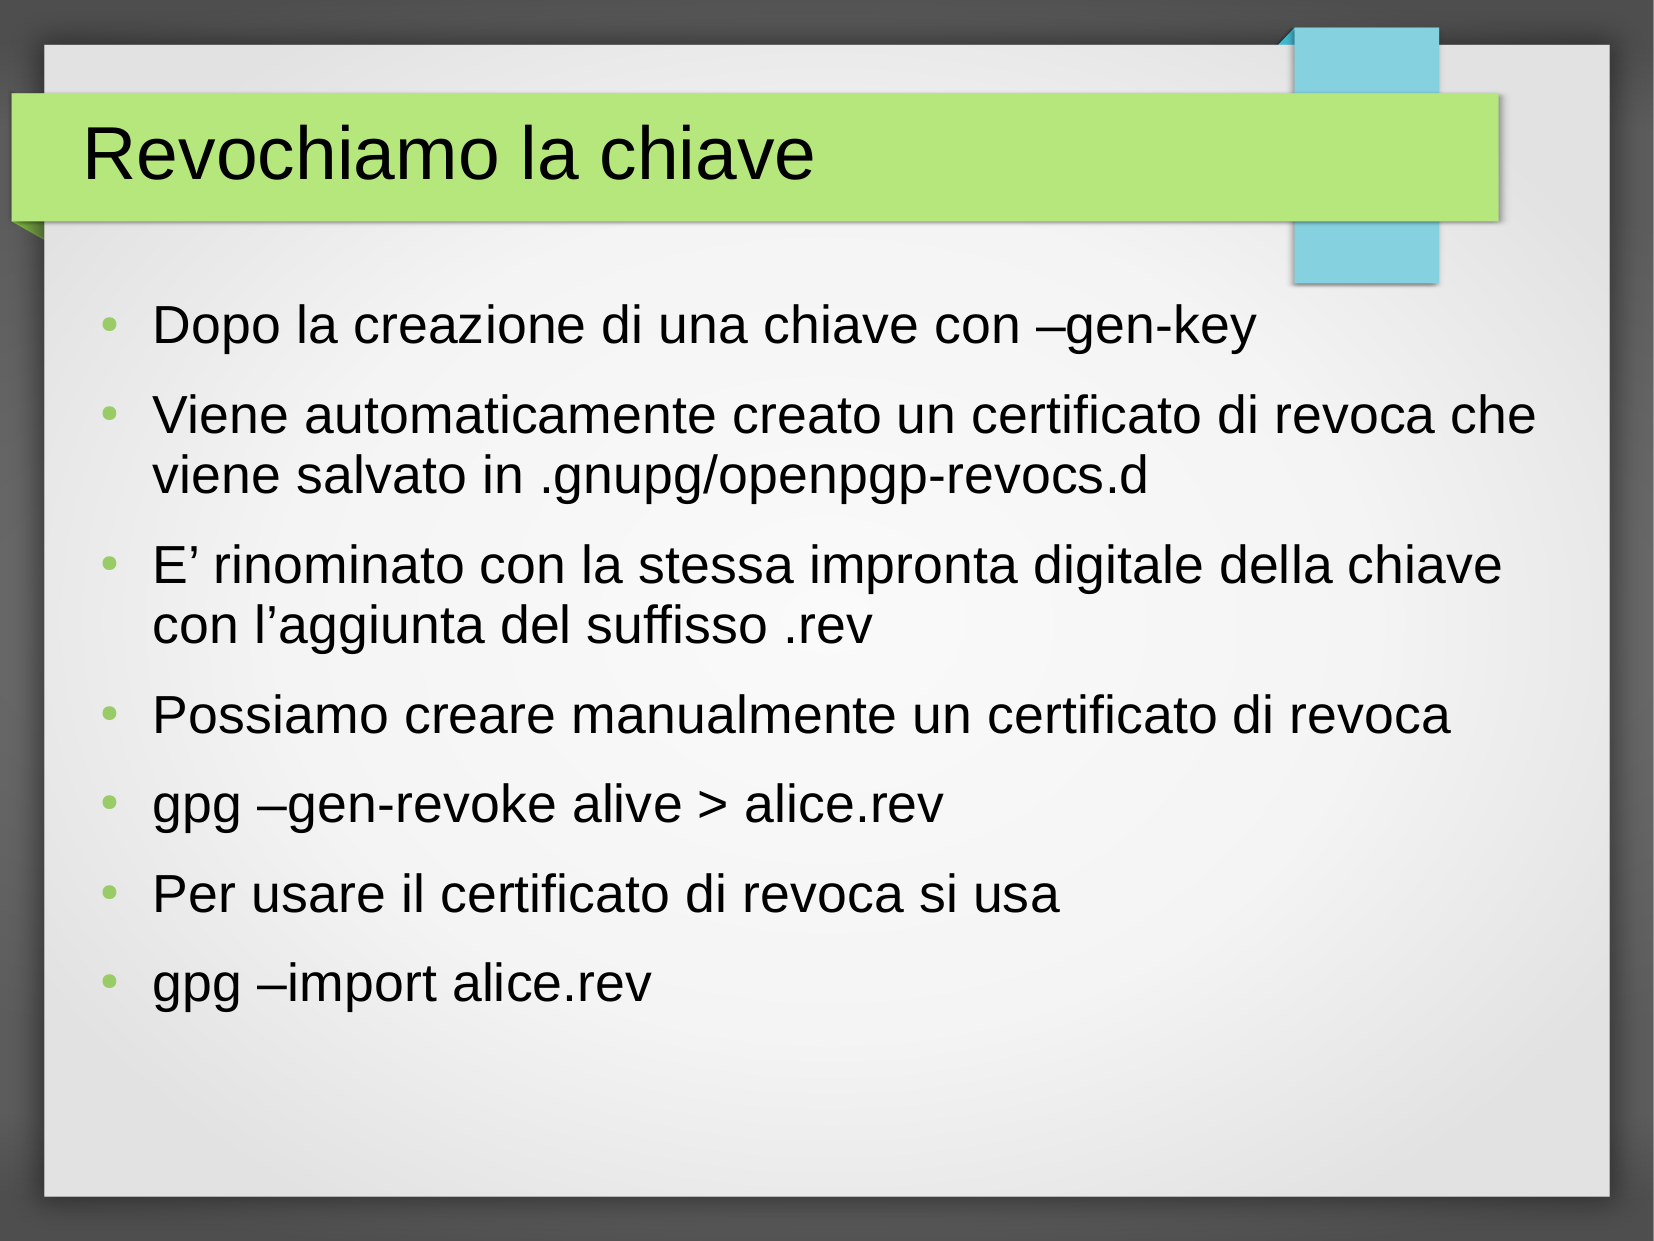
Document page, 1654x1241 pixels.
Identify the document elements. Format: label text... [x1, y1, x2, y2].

title Revochiamo la chiave [82, 94, 1264, 213]
list Dopo la creazione di una chiave con –gen-key Viene automaticamente creato un certificato di revoca che viene salvato in .gnupg/openpgp-revocs.d E’ rinominato con la stessa impronta digitale della chiave con l’aggiunta del suffisso .rev Possiamo creare manualmente un certificato di revoca gpg –gen-revoke alive > alice.rev Per usare il certificato di revoca si usa gpg –import alice.rev [82, 295, 1571, 1015]
picture [0, 0, 1654, 1241]
